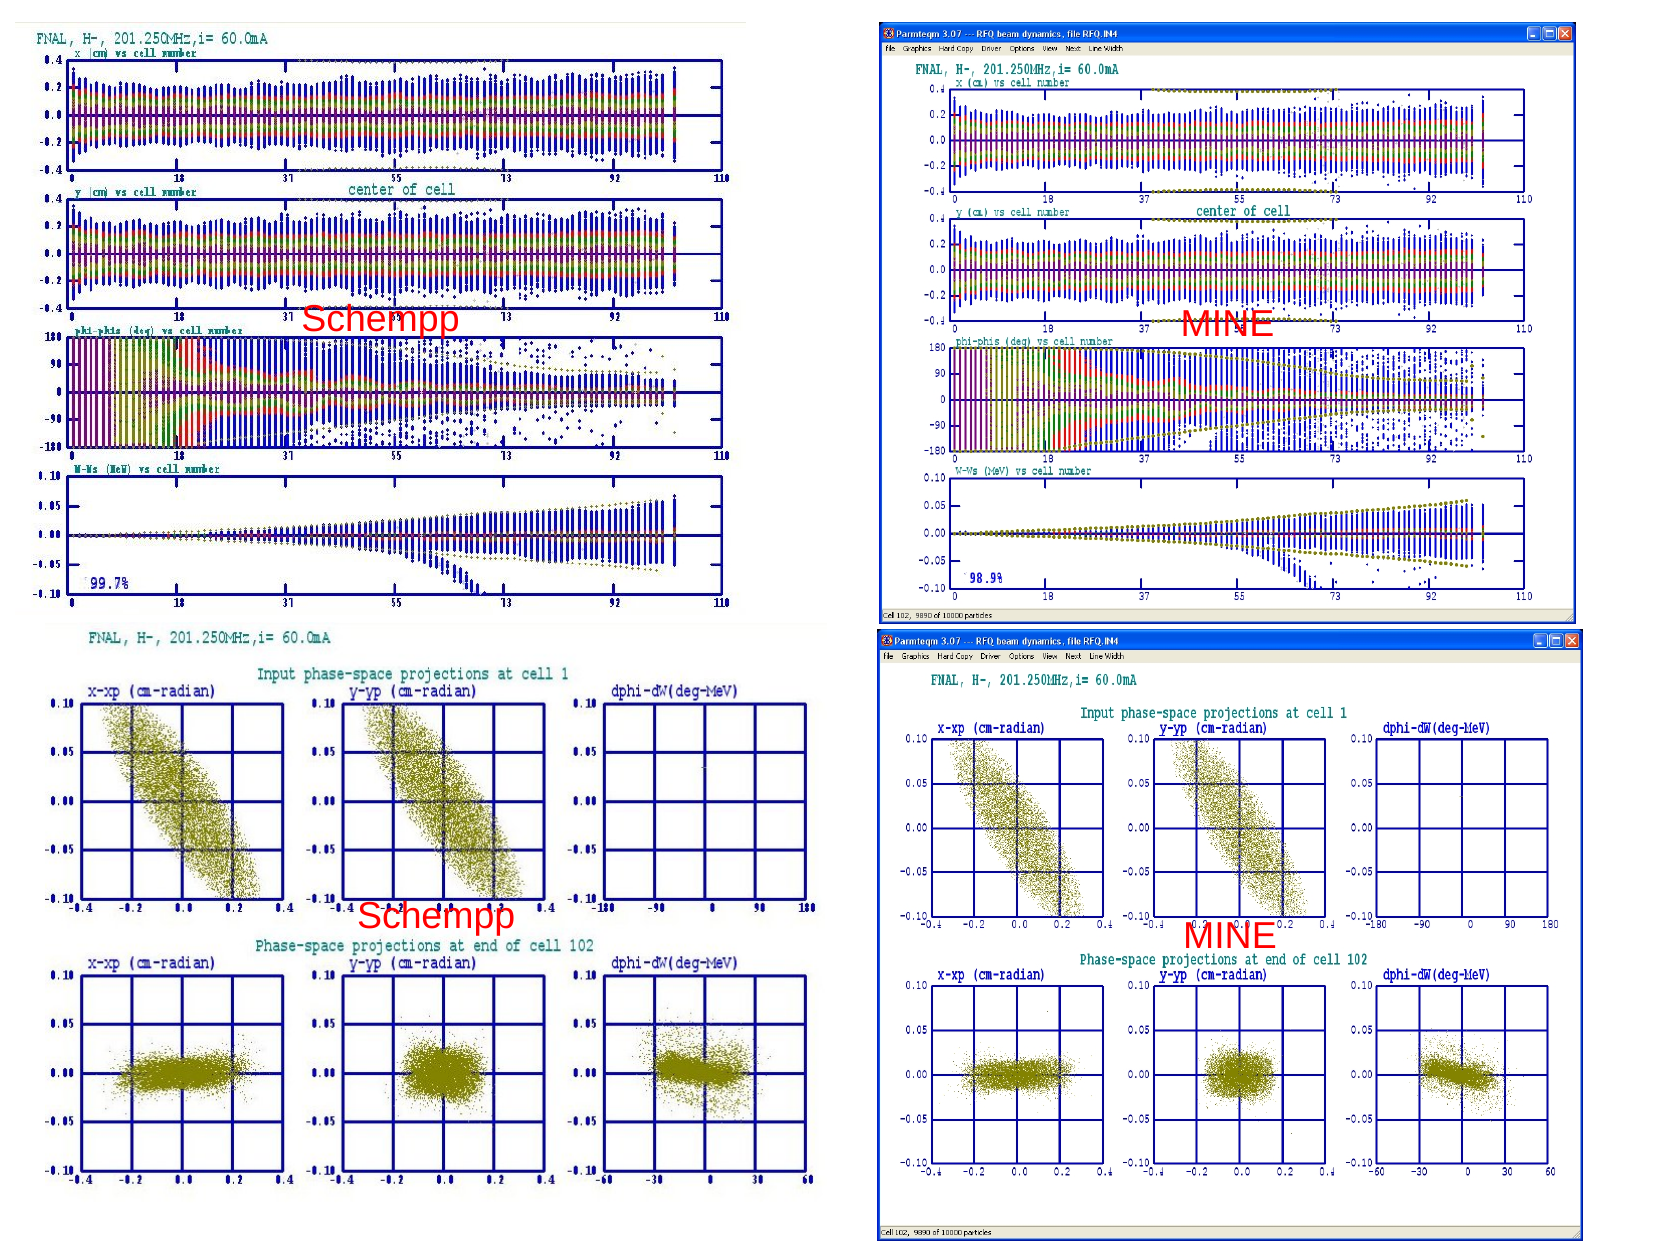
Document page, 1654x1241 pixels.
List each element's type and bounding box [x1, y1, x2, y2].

picture [877, 629, 1583, 1241]
picture [45, 622, 827, 1208]
picture [15, 22, 746, 616]
picture [879, 22, 1576, 624]
